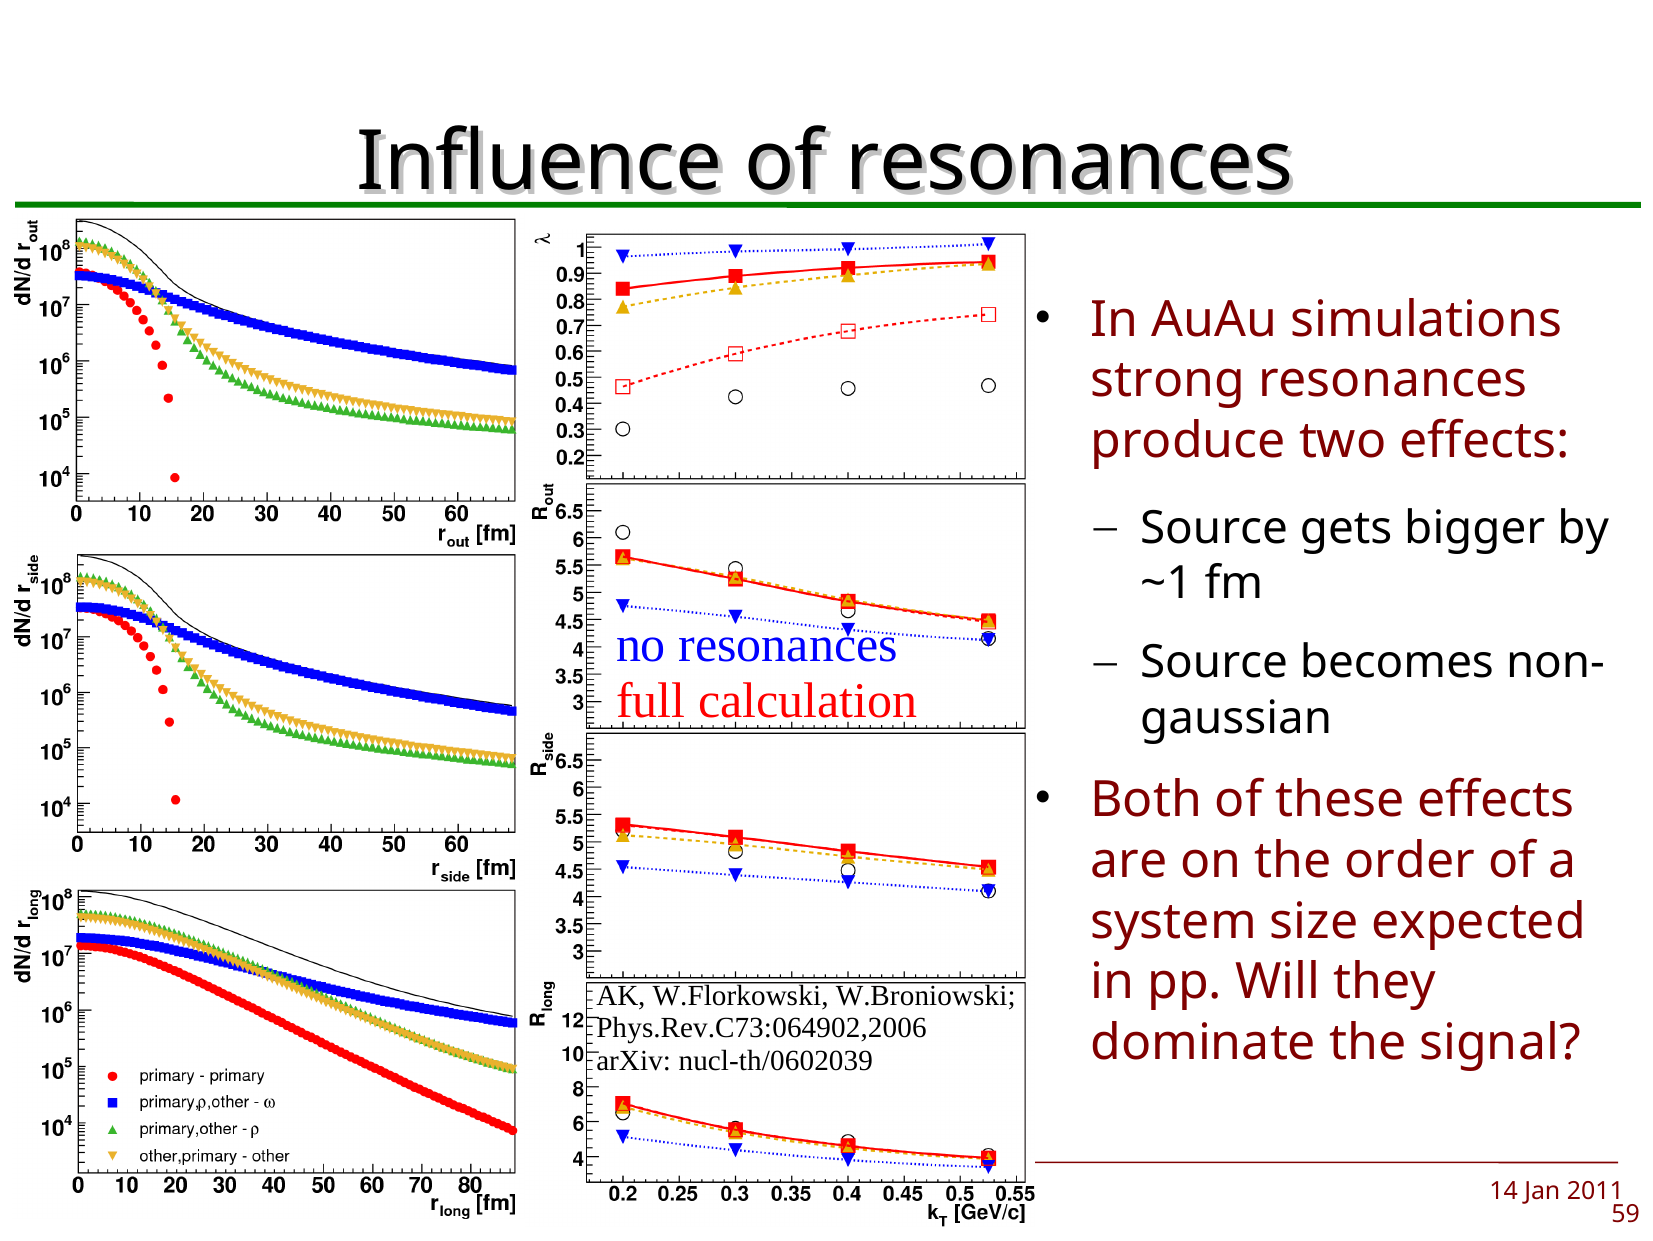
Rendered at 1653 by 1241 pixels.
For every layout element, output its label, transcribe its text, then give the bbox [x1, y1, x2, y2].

title Influence of resonances [119, 60, 1531, 253]
picture [12, 213, 1035, 1227]
text_box no resonances full calculation [601, 609, 933, 737]
list In AuAu simulations strong resonances produce two effects: Source gets bigger by ~1 fm Source becomes non-gaussian Both of these effects are on the order of a system size expected in pp. Will they dominate the signal? [1035, 285, 1624, 1105]
text_box AK, W.Florkowski, W.Broniowski; Phys.Rev.C73:064902,2006 arXiv: nucl-th/0602039 [581, 972, 1043, 1085]
